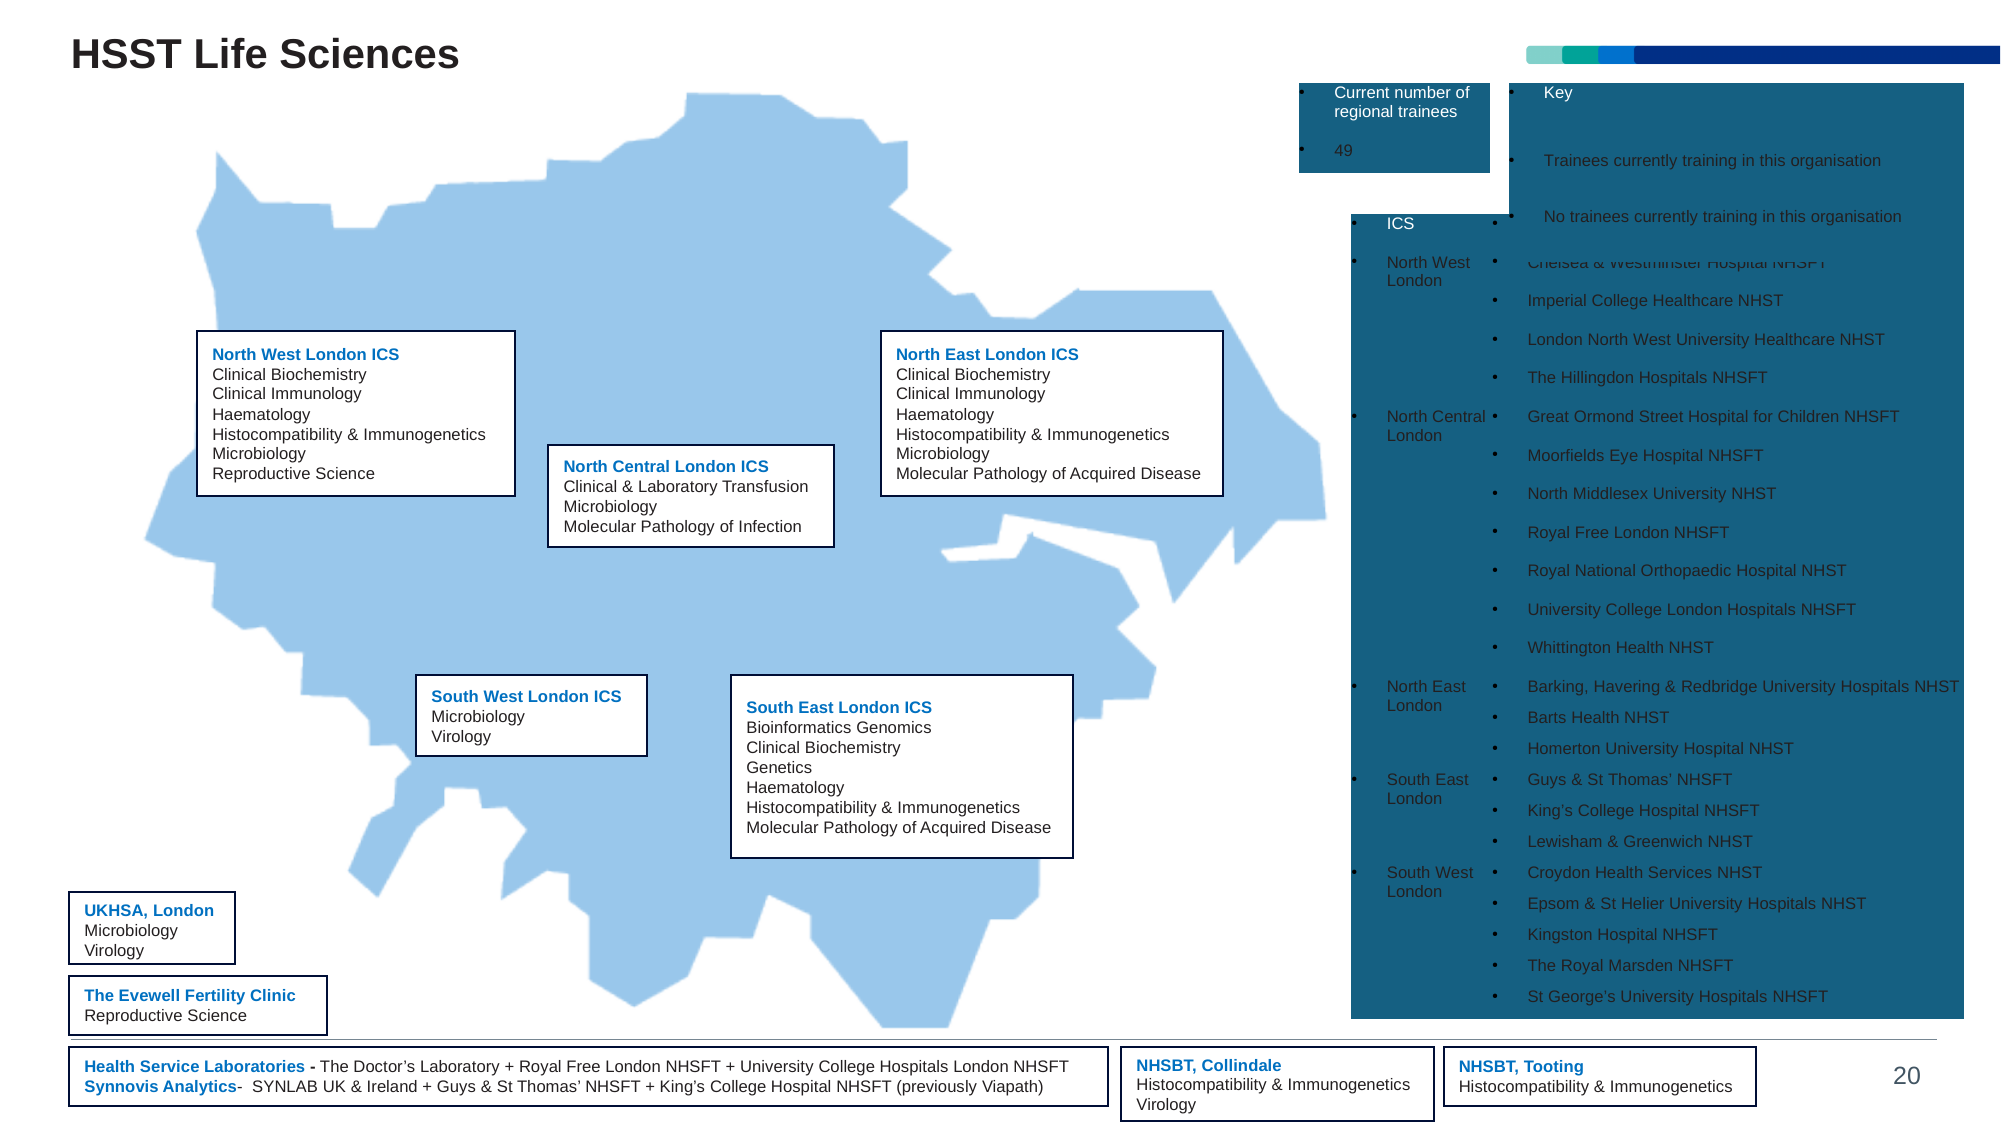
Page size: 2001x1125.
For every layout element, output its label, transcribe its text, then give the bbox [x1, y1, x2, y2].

table_cell Imperial College Healthcare NHST [1492, 291, 1964, 330]
table_header Key [1509, 83, 1907, 152]
table_cell North Central London [1351, 407, 1492, 677]
text_box UKHSA, London Microbiology Virology [69, 892, 235, 964]
table_cell Kingston Hospital NHSFT [1492, 926, 1964, 957]
text_box South East London ICS Bioinformatics Genomics Clinical Biochemistry Genetics Haematology Histocompatibility & Immunogenetics Molecular Pathology of Acquired Disease [731, 675, 1073, 858]
title HSST Life Sciences [70, 32, 1513, 79]
table_cell Whittington Health NHST [1492, 639, 1964, 677]
text_box South West London ICS Microbiology Virology [416, 675, 647, 756]
table_cell Barts Health NHST [1492, 708, 1964, 739]
table_cell [1907, 207, 1964, 262]
table_cell No trainees currently training in this organisation [1509, 207, 1907, 262]
text_box The Evewell Fertility Clinic Reproductive Science [69, 976, 327, 1035]
table_cell North Middlesex University NHST [1492, 484, 1964, 523]
table_cell Moorfields Eye Hospital NHSFT [1492, 446, 1964, 484]
table_cell North West London [1351, 253, 1492, 407]
table_header Organisation [1492, 214, 1509, 253]
table_header [1907, 83, 1964, 152]
table_cell Royal National Orthopaedic Hospital NHST [1492, 561, 1964, 600]
picture [127, 79, 1336, 1046]
table_cell Trainees currently training in this organisation [1509, 152, 1907, 207]
text_box Health Service Laboratories - The Doctor’s Laboratory + Royal Free London NHSFT + University College Hospitals London NHSFT Synnovis Analytics- SYNLAB UK & Ireland + Guys & St Thomas’ NHSFT + King’s College Hospital NHSFT (previously Viapath) [69, 1047, 1108, 1106]
table_cell Epsom & St Helier University Hospitals NHST [1492, 895, 1964, 926]
table_cell 49 [1299, 141, 1490, 173]
table_cell Guys & St Thomas’ NHSFT [1492, 770, 1964, 801]
table_cell King’s College Hospital NHSFT [1492, 801, 1964, 832]
table_cell Chelsea & Westminster Hospital NHSFT [1492, 253, 1964, 291]
table_header Current number of regional trainees [1299, 83, 1490, 141]
table_cell North East London [1351, 677, 1492, 770]
table_cell Croydon Health Services NHST [1492, 864, 1964, 895]
table_cell University College London Hospitals NHSFT [1492, 600, 1964, 639]
table_cell Lewisham & Greenwich NHST [1492, 832, 1964, 864]
table_cell St George’s University Hospitals NHSFT [1492, 988, 1964, 1019]
table_cell South West London [1351, 864, 1492, 1019]
table_cell Barking, Havering & Redbridge University Hospitals NHST [1492, 677, 1964, 708]
table_cell The Hillingdon Hospitals NHSFT [1492, 369, 1964, 407]
table_cell South East London [1351, 770, 1492, 864]
table_cell [1907, 152, 1964, 207]
table_cell Great Ormond Street Hospital for Children NHSFT [1492, 407, 1964, 446]
table_cell Royal Free London NHSFT [1492, 523, 1964, 561]
text_box North Central London ICS Clinical & Laboratory Transfusion Microbiology Molecular Pathology of Infection [548, 445, 834, 547]
table_cell The Royal Marsden NHSFT [1492, 957, 1964, 988]
table_cell London North West University Healthcare NHST [1492, 330, 1964, 369]
text_box NHSBT, Tooting Histocompatibility & Immunogenetics [1444, 1047, 1756, 1106]
table_cell Homerton University Hospital NHST [1492, 739, 1964, 770]
table_header ICS [1351, 214, 1492, 253]
text_box North West London ICS Clinical Biochemistry Clinical Immunology Haematology Histocompatibility & Immunogenetics Microbiology Reproductive Science [197, 331, 515, 496]
text_box North East London ICS Clinical Biochemistry Clinical Immunology Haematology Histocompatibility & Immunogenetics Microbiology Molecular Pathology of Acquired Disease [881, 331, 1223, 496]
text_box NHSBT, Collindale Histocompatibility & Immunogenetics Virology [1121, 1047, 1434, 1121]
